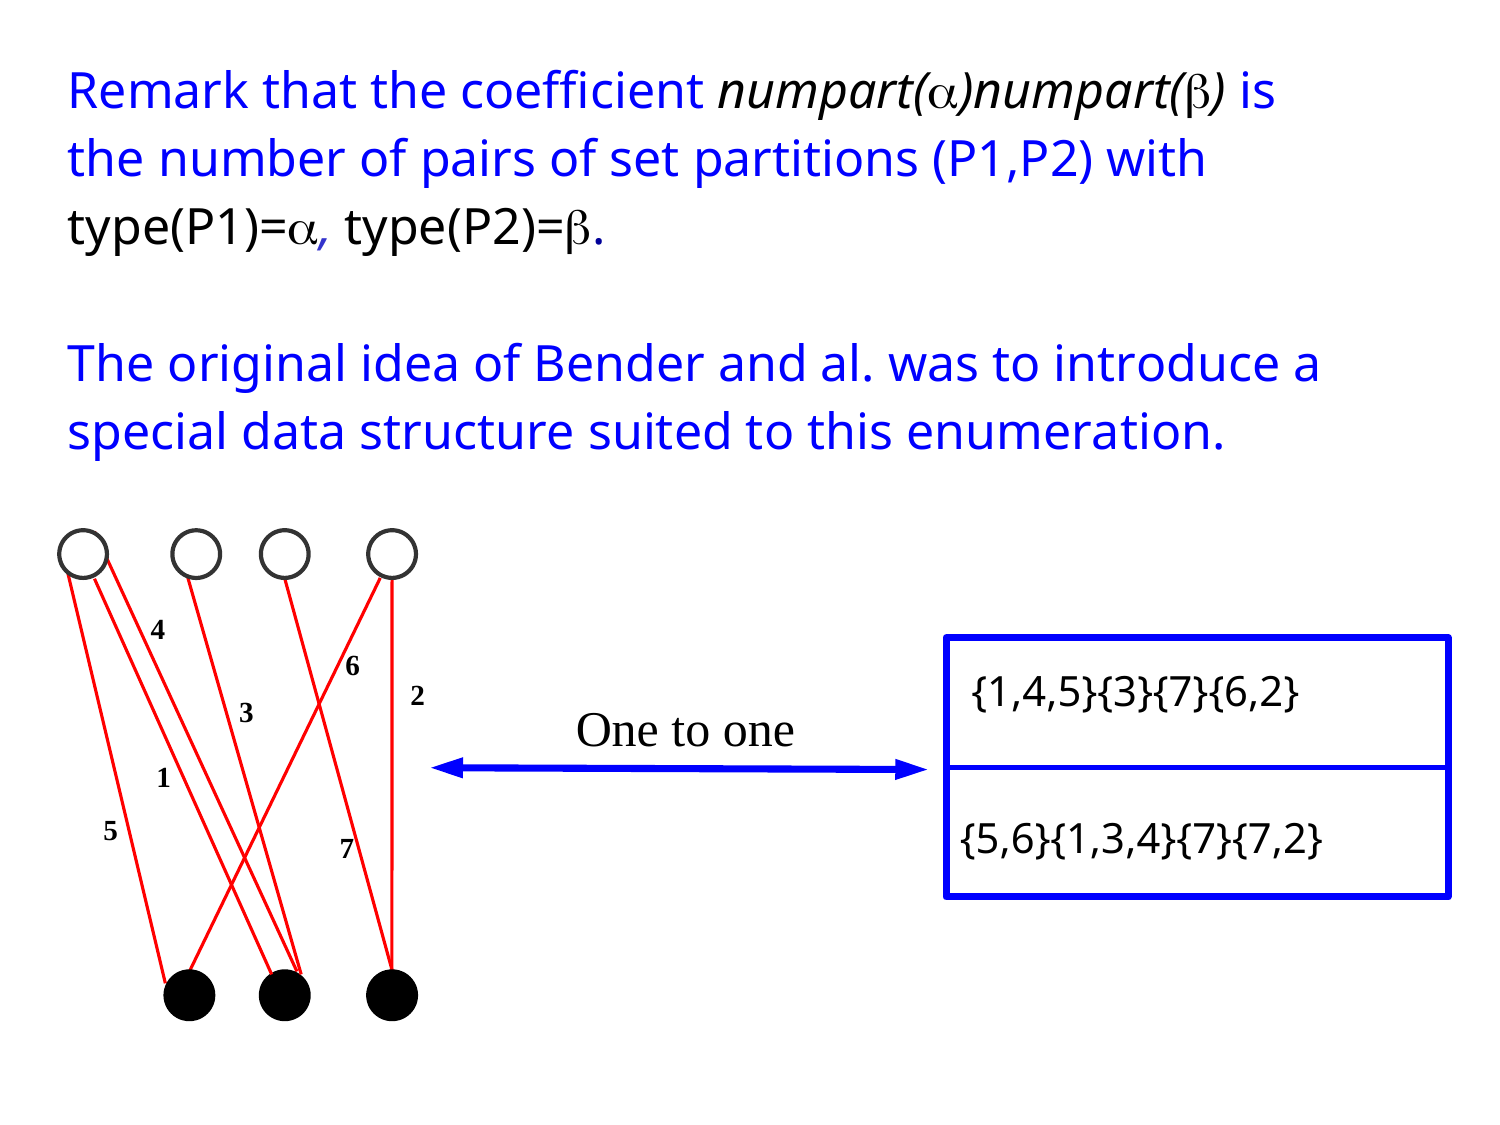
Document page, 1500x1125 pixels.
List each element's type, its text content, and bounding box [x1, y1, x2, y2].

text_box 7 [324, 826, 370, 875]
text_box 1 [141, 755, 187, 804]
text_box [368, 971, 416, 1020]
text_box One to one [561, 696, 811, 768]
text_box Remark that the coefficient numpart(α)numpart(β) is the number of pairs of set partitions (P1,P2) with type(P1)=, type(P2)=. The original idea of Bender and al. was to introduce a special data structure suited to this enumeration. [53, 47, 1452, 451]
text_box [172, 530, 221, 578]
text_box 2 [395, 673, 441, 722]
text_box 4 [135, 608, 181, 657]
text_box 6 [330, 643, 376, 692]
text_box [260, 971, 309, 1020]
text_box [165, 971, 214, 1020]
text_box {5,6}{1,3,4}{7}{7,2} [944, 803, 1460, 869]
text_box {1,4,5}{3}{7}{6,2} [956, 655, 1430, 721]
text_box [59, 530, 107, 578]
text_box 3 [224, 690, 269, 740]
text_box 5 [88, 809, 133, 858]
